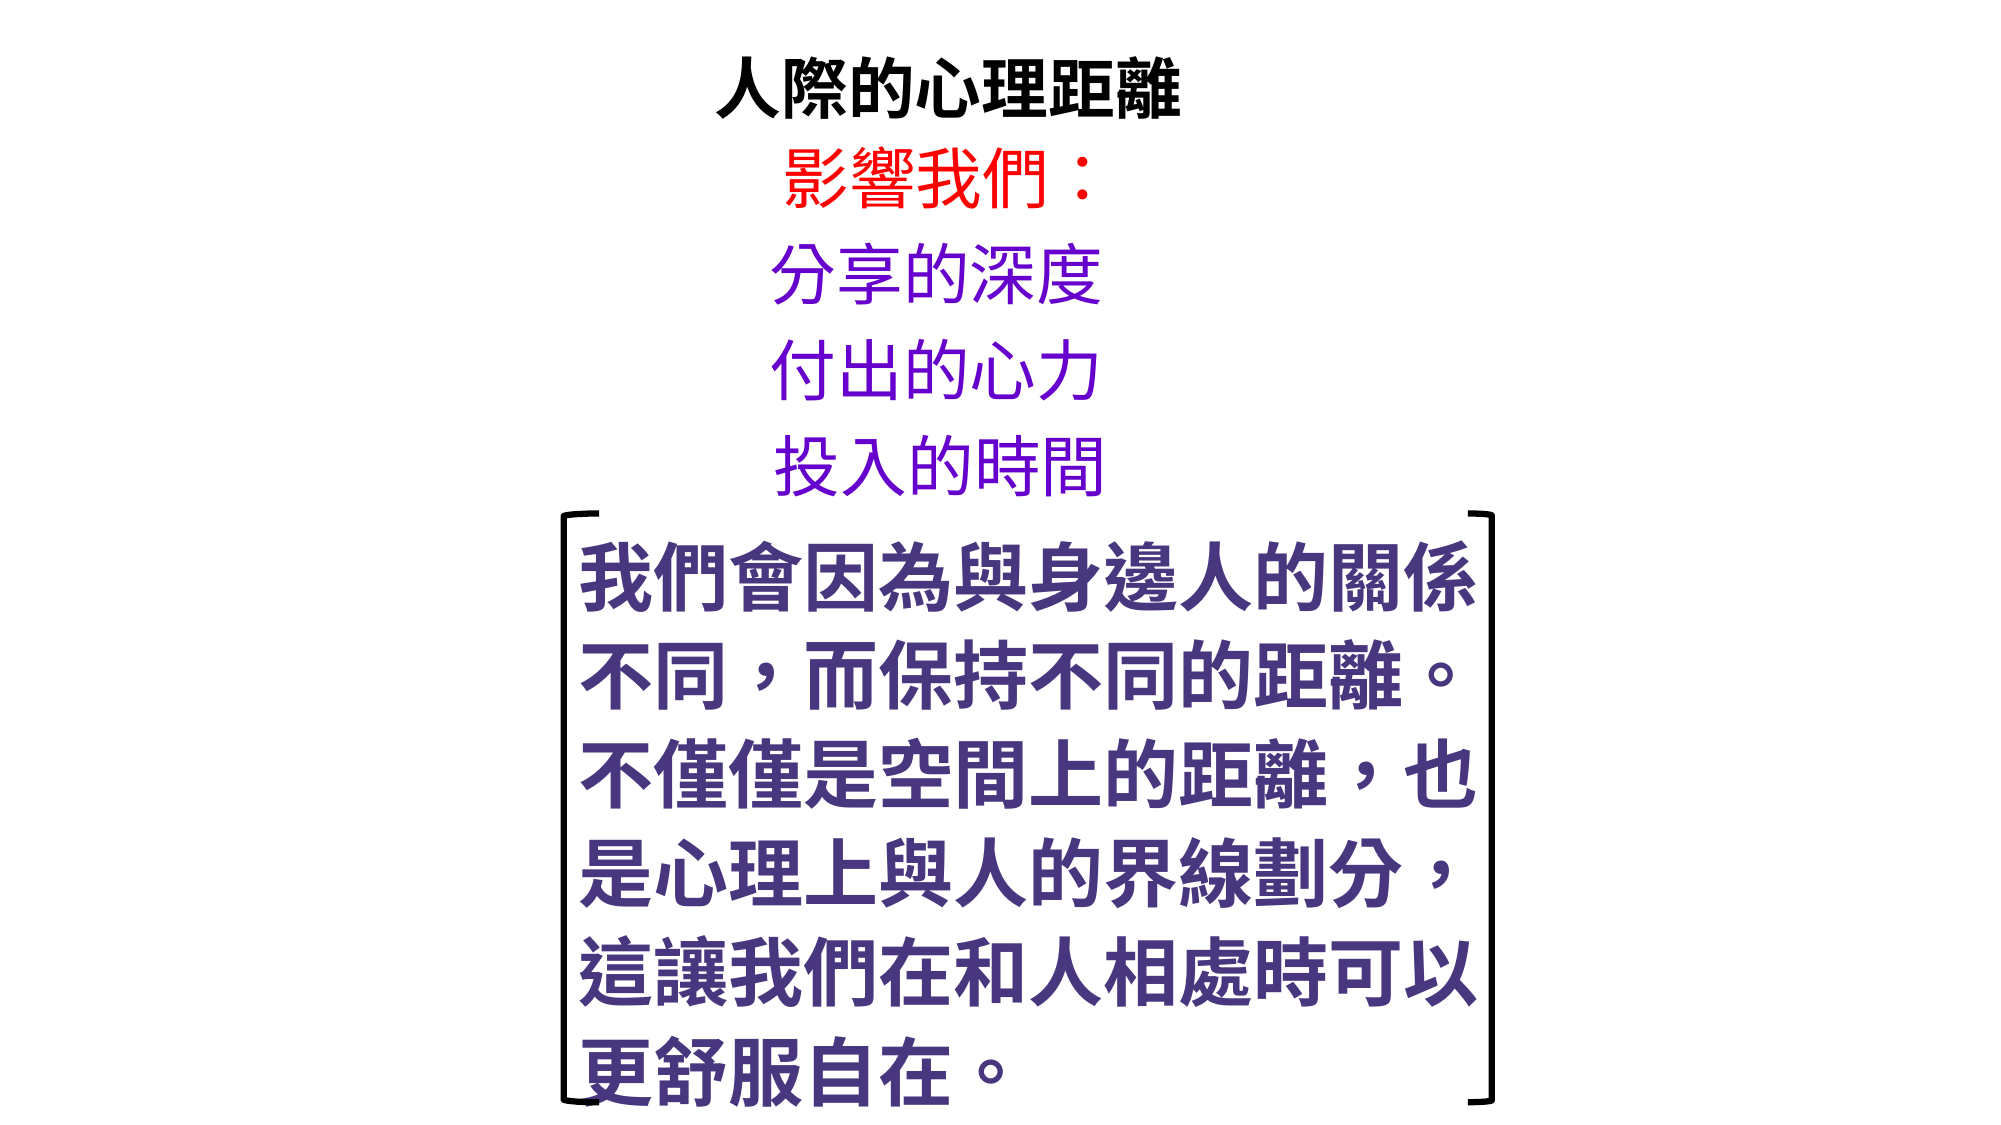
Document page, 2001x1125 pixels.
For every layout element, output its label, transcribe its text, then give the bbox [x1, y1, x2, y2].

text_box 分享的深度 [754, 224, 1183, 321]
text_box 投入的時間 [759, 417, 1179, 514]
text_box 影響我們： [767, 129, 1171, 224]
text_box 我們會因為與身邊人的關係不同，而保持不同的距離。不僅僅是空間上的距離，也是心理上與人的界線劃分，這讓我們在和人相處時可以更舒服自在。 [563, 513, 1508, 1125]
text_box 人際的心理距離 [699, 39, 1641, 136]
text_box 付出的心力 [754, 321, 1231, 418]
